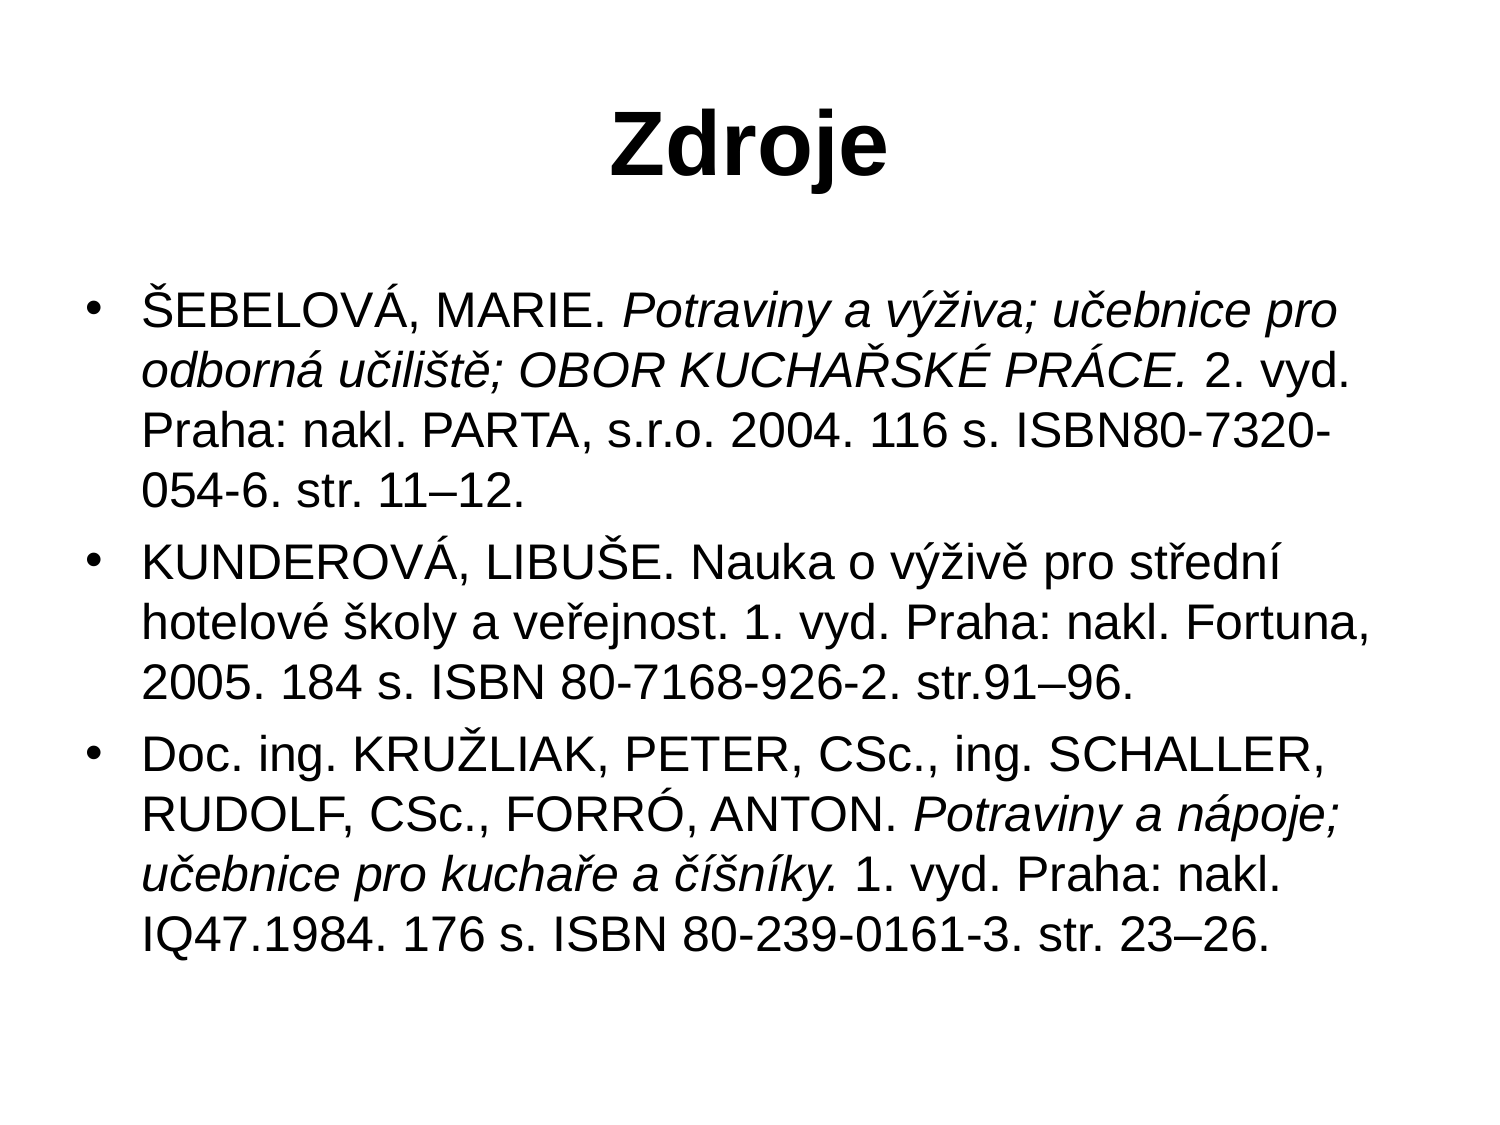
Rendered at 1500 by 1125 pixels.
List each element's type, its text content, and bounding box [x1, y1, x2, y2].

title Zdroje [75, 45, 1426, 233]
list ŠEBELOVÁ, MARIE. Potraviny a výživa; učebnice pro odborná učiliště; OBOR KUCHAŘSKÉ PRÁCE. 2. vyd. Praha: nakl. PARTA, s.r.o. 2004. 116 s. ISBN80-7320-054-6. str. 11–12. KUNDEROVÁ, LIBUŠE. Nauka o výživě pro střední hotelové školy a veřejnost. 1. vyd. Praha: nakl. Fortuna, 2005. 184 s. ISBN 80-7168-926-2. str.91–96. Doc. ing. KRUŽLIAK, PETER, CSc., ing. SCHALLER, RUDOLF, CSc., FORRÓ, ANTON. Potraviny a nápoje; učebnice pro kuchaře a číšníky. 1. vyd. Praha: nakl. IQ47.1984. 176 s. ISBN 80-239-0161-3. str. 23–26. [70, 269, 1421, 1042]
